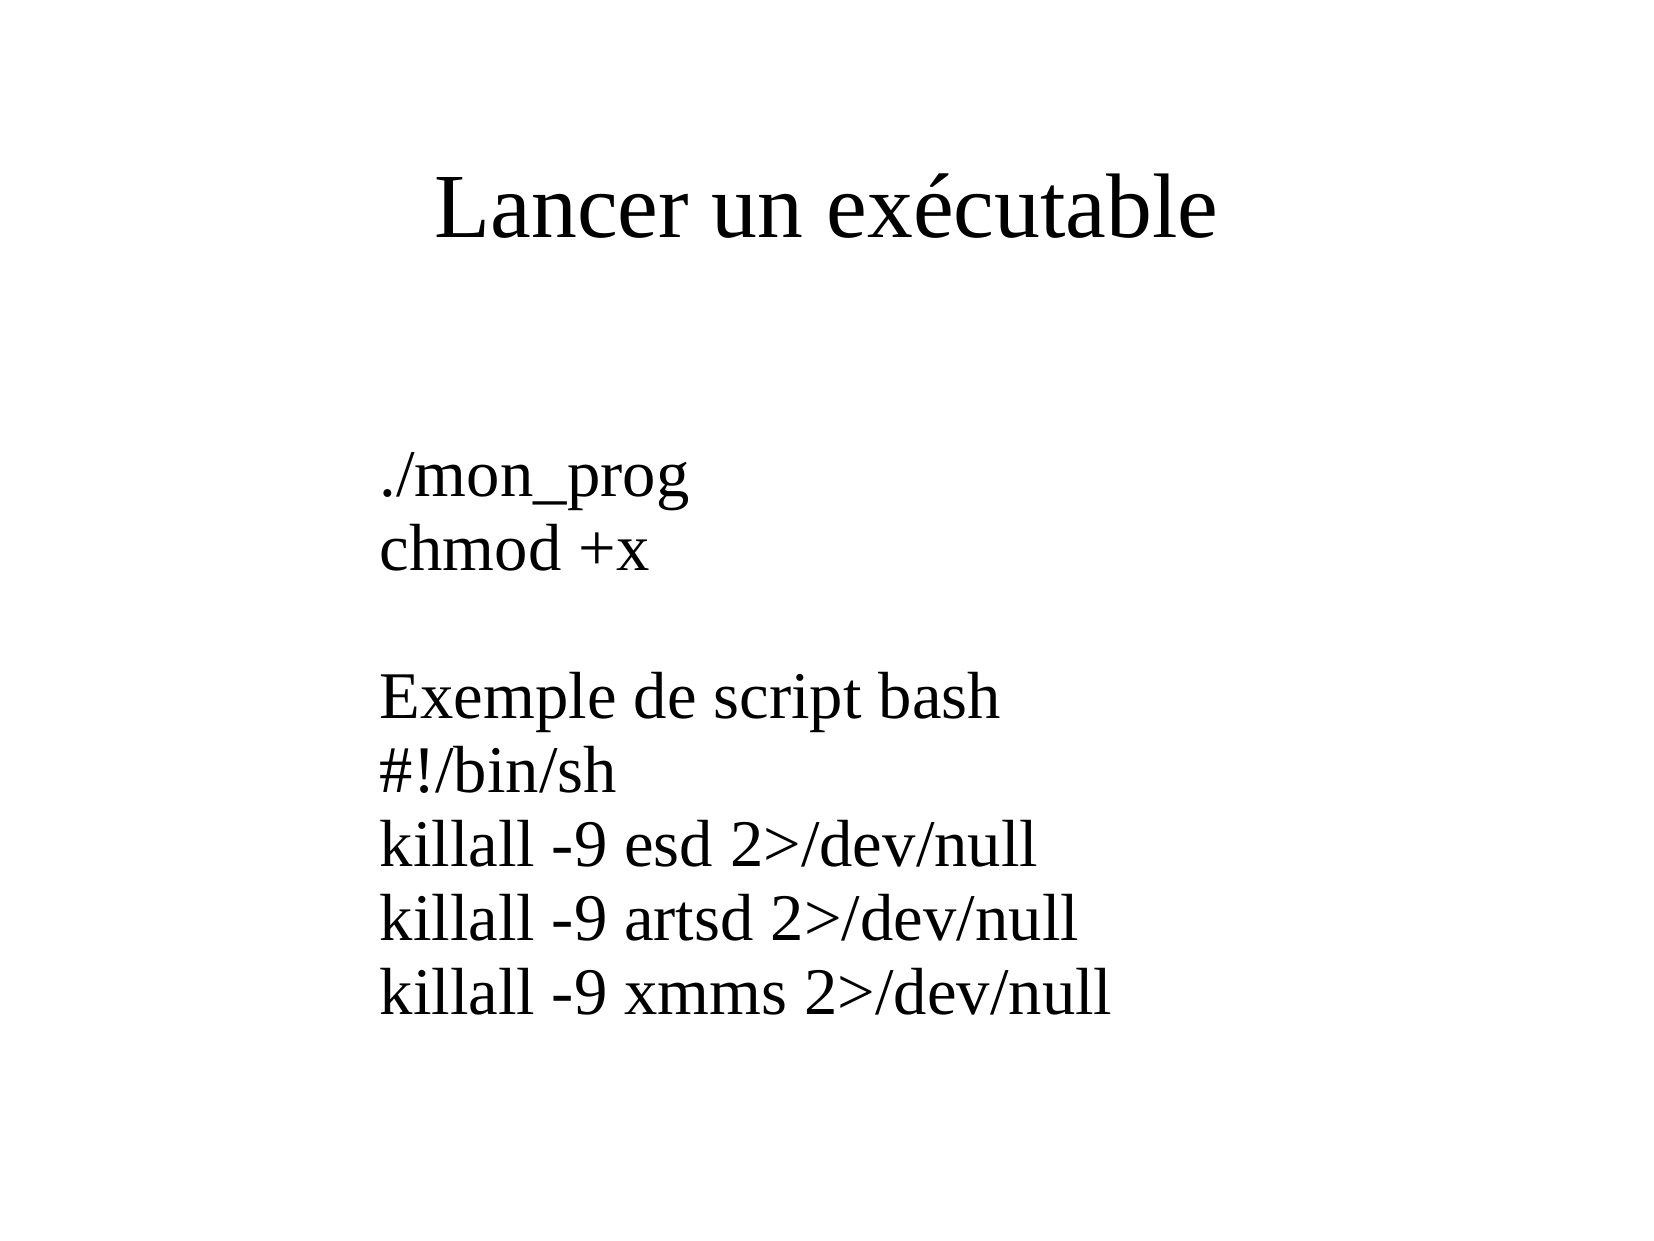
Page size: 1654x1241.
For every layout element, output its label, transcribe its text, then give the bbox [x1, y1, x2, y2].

title Lancer un exécutable [121, 102, 1534, 311]
subtitle ./mon_prog chmod +x Exemple de script bash #!/bin/sh killall -9 esd 2>/dev/null killall -9 artsd 2>/dev/null killall -9 xmms 2>/dev/null [115, 363, 1490, 1177]
